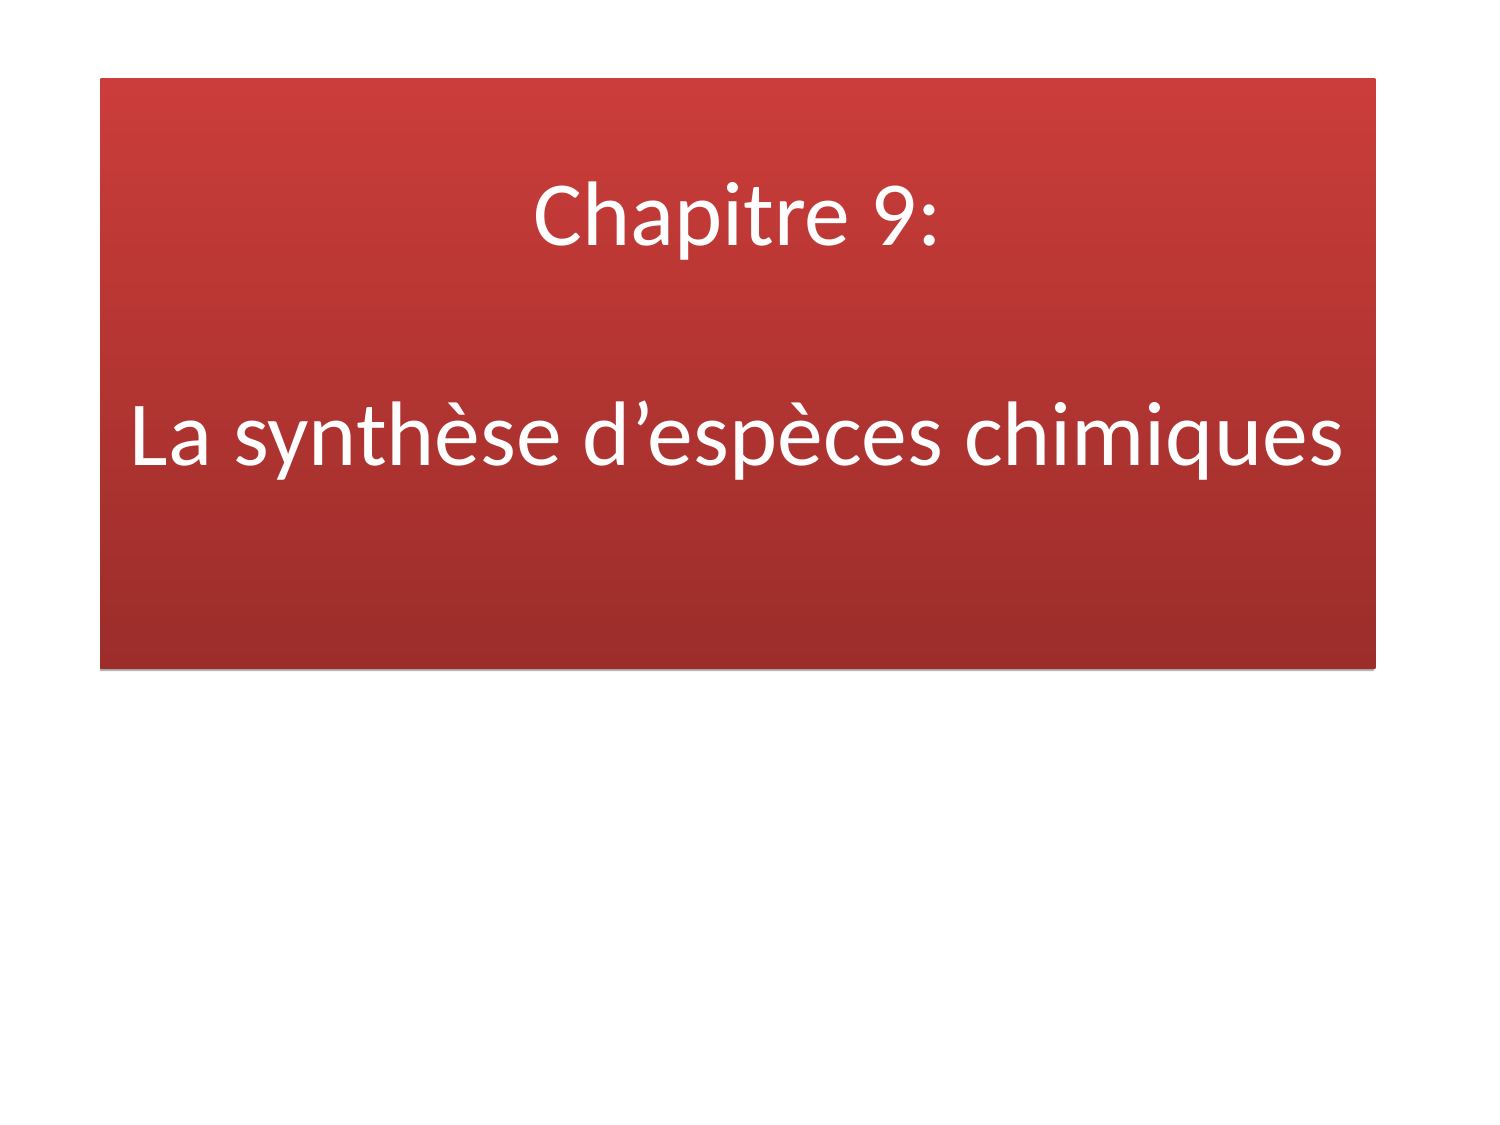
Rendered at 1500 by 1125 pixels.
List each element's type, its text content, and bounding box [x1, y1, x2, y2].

title Chapitre 9: La synthèse d’espèces chimiques [100, 78, 1376, 669]
